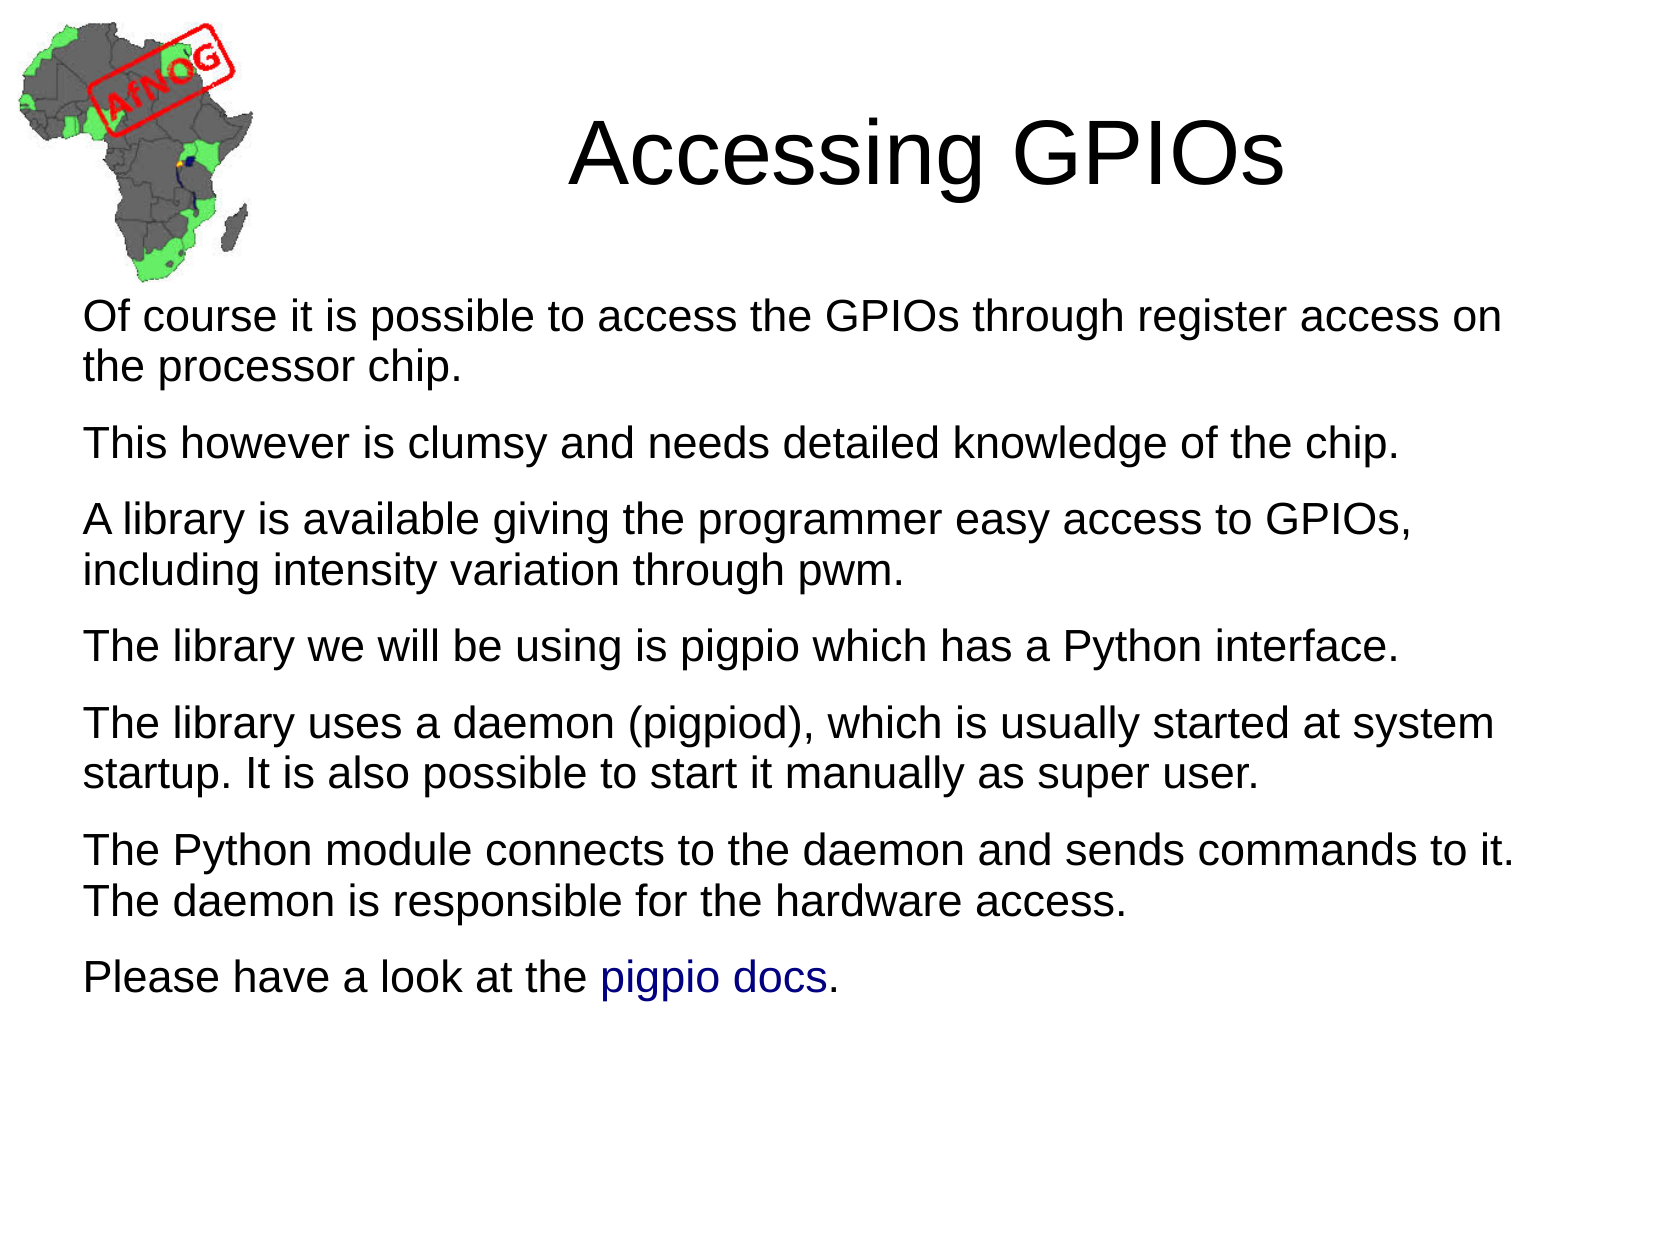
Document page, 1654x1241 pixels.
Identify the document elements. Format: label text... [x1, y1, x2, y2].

title Accessing GPIOs [285, 49, 1571, 257]
list Of course it is possible to access the GPIOs through register access on the processor chip. This however is clumsy and needs detailed knowledge of the chip. A library is available giving the programmer easy access to GPIOs, including intensity variation through pwm. The library we will be using is pigpio which has a Python interface. The library uses a daemon (pigpiod), which is usually started at system startup. It is also possible to start it manually as super user. The Python module connects to the daemon and sends commands to it. The daemon is responsible for the hardware access. Please have a look at the pigpio docs. [82, 290, 1571, 1010]
picture [9, 0, 259, 291]
